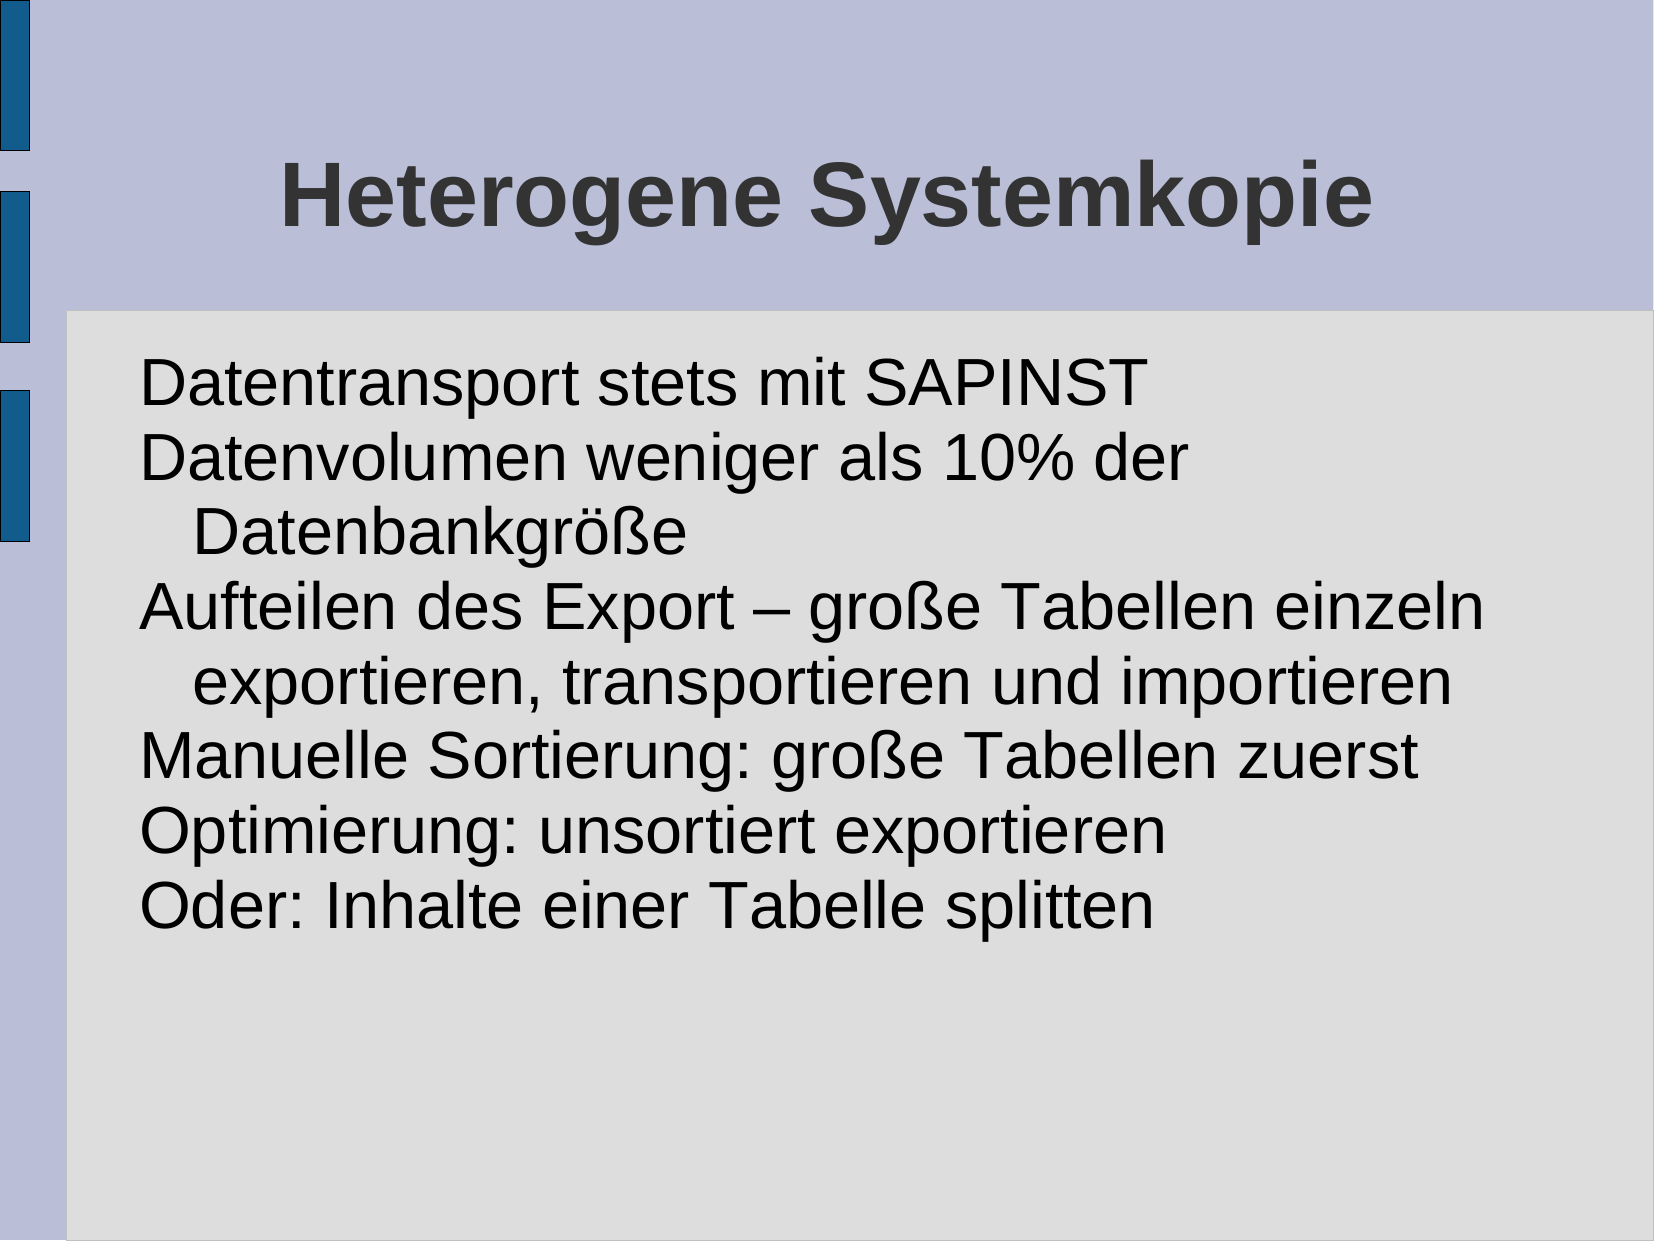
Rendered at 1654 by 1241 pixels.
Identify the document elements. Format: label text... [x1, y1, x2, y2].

title Heterogene Systemkopie [121, 91, 1534, 299]
list Datentransport stets mit SAPINST Datenvolumen weniger als 10% der Datenbankgröße Aufteilen des Export – große Tabellen einzeln exportieren, transportieren und importieren Manuelle Sortierung: große Tabellen zuerst Optimierung: unsortiert exportieren Oder: Inhalte einer Tabelle splitten [121, 344, 1534, 1127]
